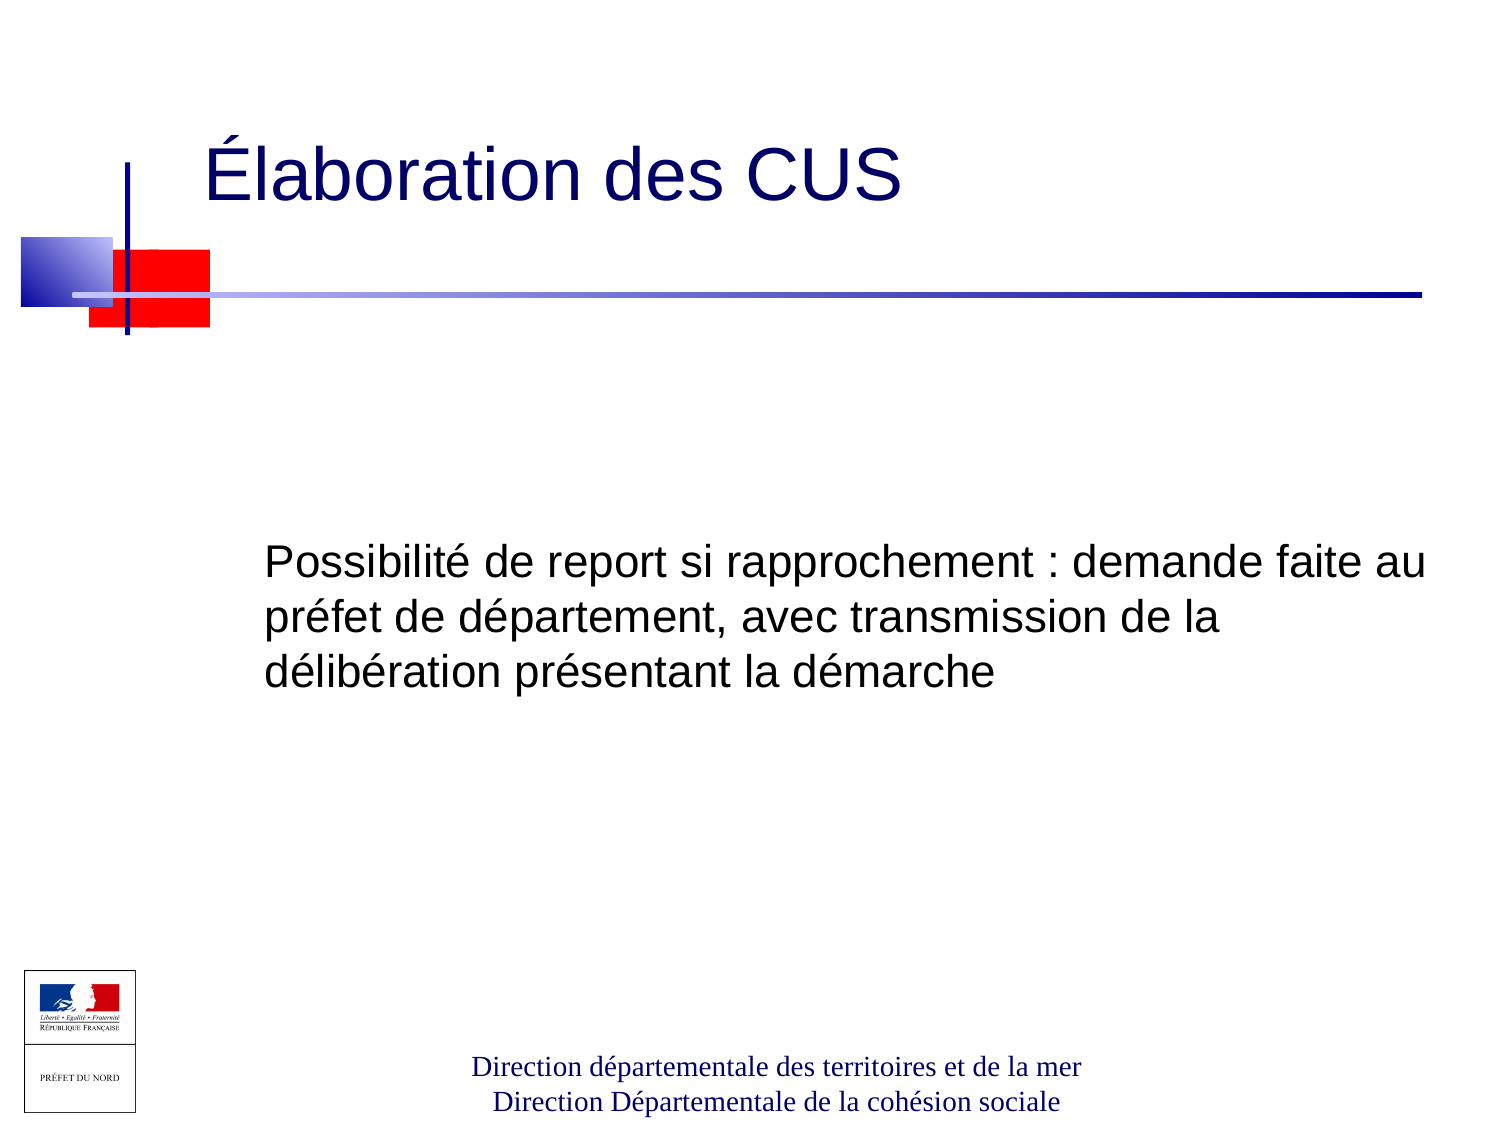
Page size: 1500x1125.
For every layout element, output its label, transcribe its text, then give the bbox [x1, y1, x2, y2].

list Possibilité de report si rapprochement : demande faite au préfet de département, avec transmission de la délibération présentant la démarche [193, 331, 1469, 827]
title Élaboration des CUS [188, 53, 1467, 289]
picture [24, 970, 136, 1113]
